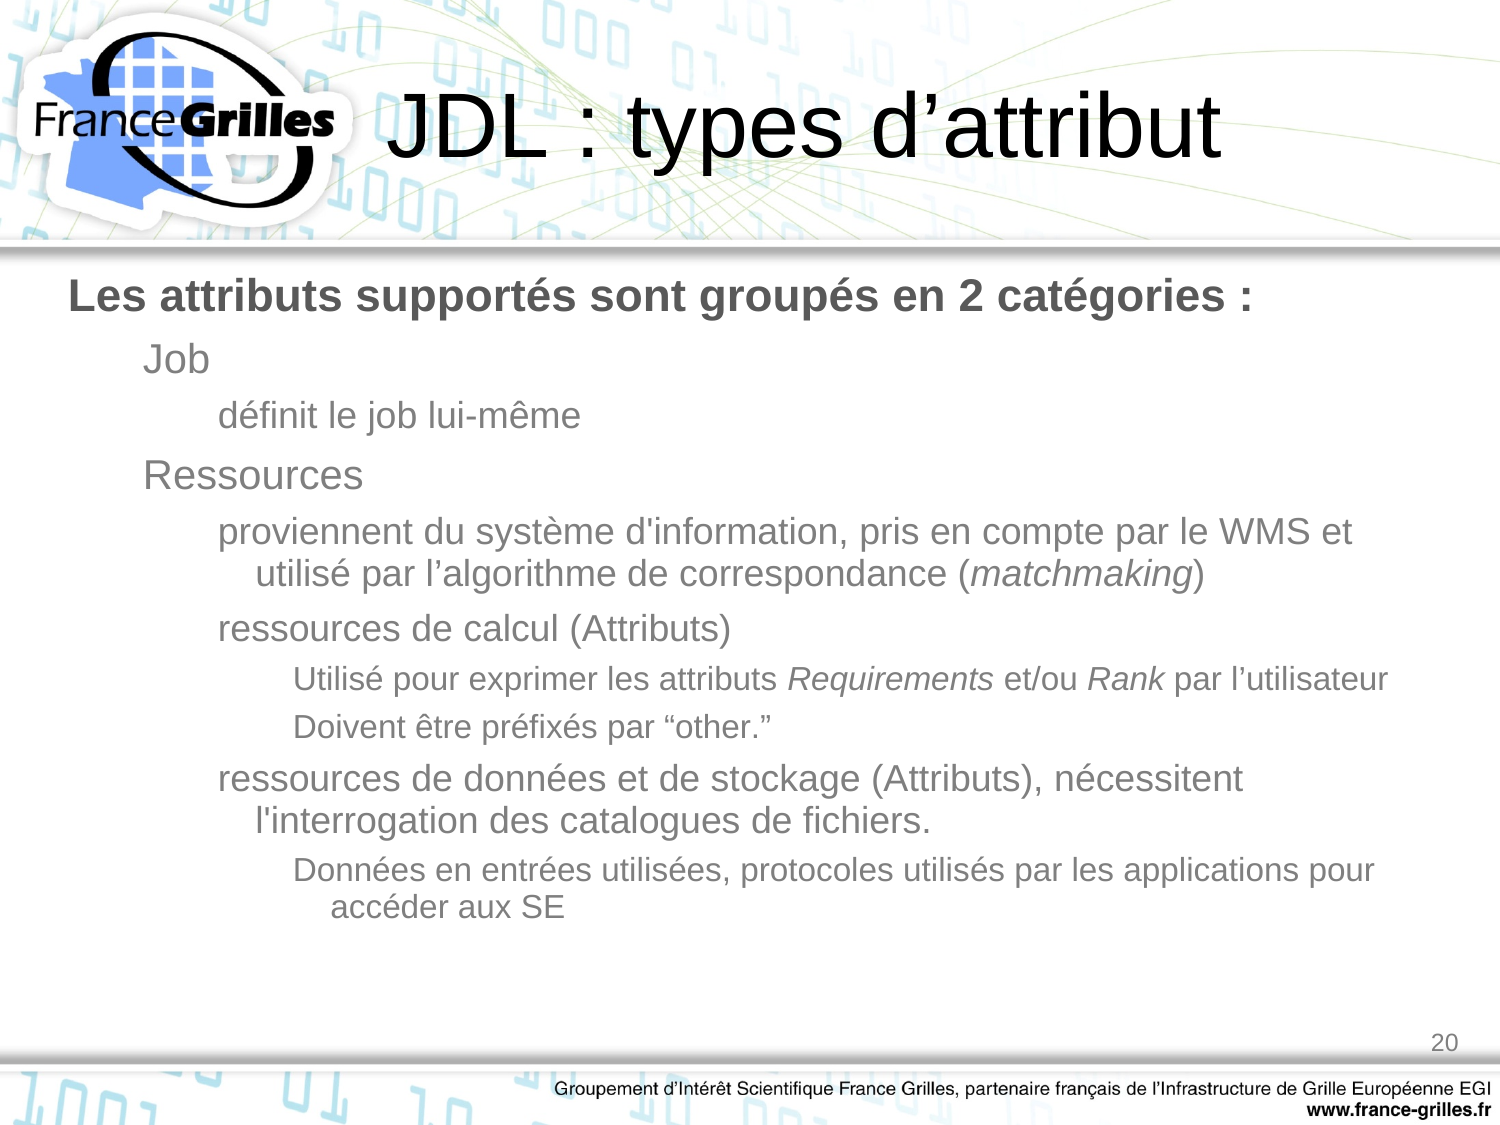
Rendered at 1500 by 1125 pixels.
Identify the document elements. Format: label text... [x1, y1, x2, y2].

picture [0, 0, 1500, 1125]
list Les attributs supportés sont groupés en 2 catégories : Job définit le job lui-même Ressources proviennent du système d'information, pris en compte par le WMS et utilisé par l’algorithme de correspondance (matchmaking) ressources de calcul (Attributs)‏ Utilisé pour exprimer les attributs Requirements et/ou Rank par l’utilisateur Doivent être préfixés par “other.” ressources de données et de stockage (Attributs), nécessitent l'interrogation des catalogues de fichiers. Données en entrées utilisées, protocoles utilisés par les applications pour accéder aux SE [53, 262, 1459, 1024]
title JDL : types d’attribut [372, 7, 1459, 244]
